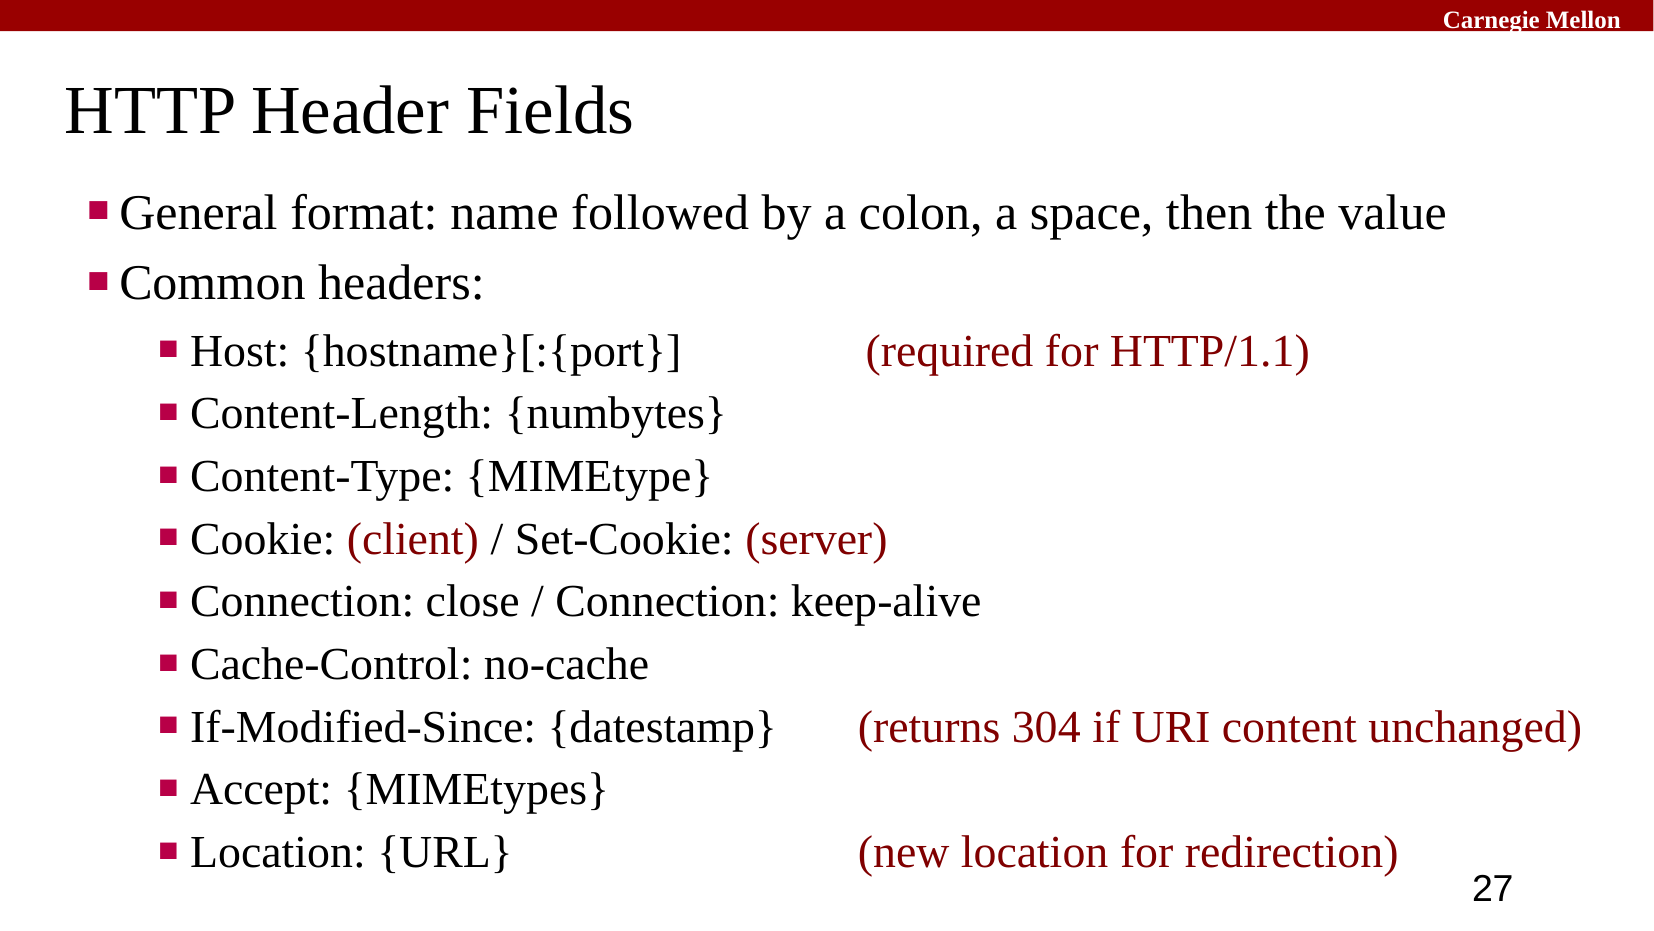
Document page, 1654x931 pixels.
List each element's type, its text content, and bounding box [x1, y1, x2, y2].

list General format: name followed by a colon, a space, then the value Common headers: Host: {hostname}[:{port}] (required for HTTP/1.1) Content-Length: {numbytes} Content-Type: {MIMEtype} Cookie: (client) / Set-Cookie: (server) Connection: close / Connection: keep-alive Cache-Control: no-cache If-Modified-Since: {datestamp} (returns 304 if URI content unchanged) Accept: {MIMEtypes} Location: {URL} (new location for redirection) [71, 184, 1621, 901]
title HTTP Header Fields [64, 58, 1576, 163]
